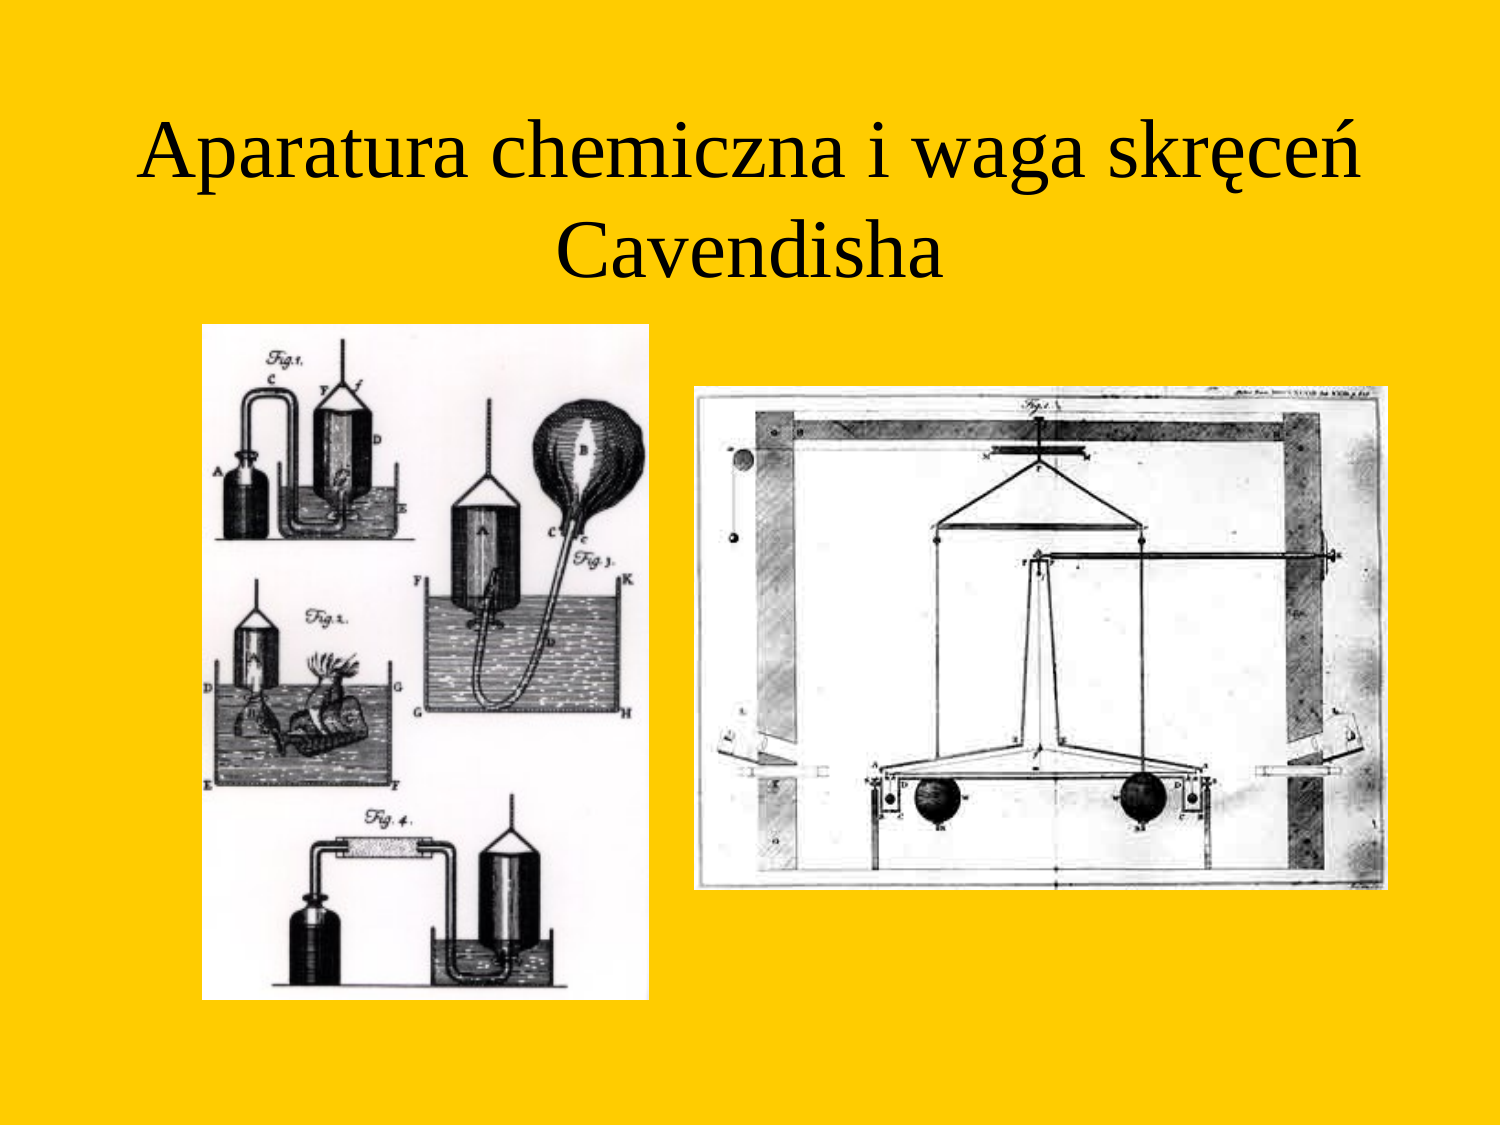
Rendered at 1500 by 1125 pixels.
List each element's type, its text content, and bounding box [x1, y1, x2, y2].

title Aparatura chemiczna i waga skręceń Cavendisha [112, 86, 1388, 302]
text_box [202, 324, 649, 1001]
text_box [694, 386, 1388, 890]
